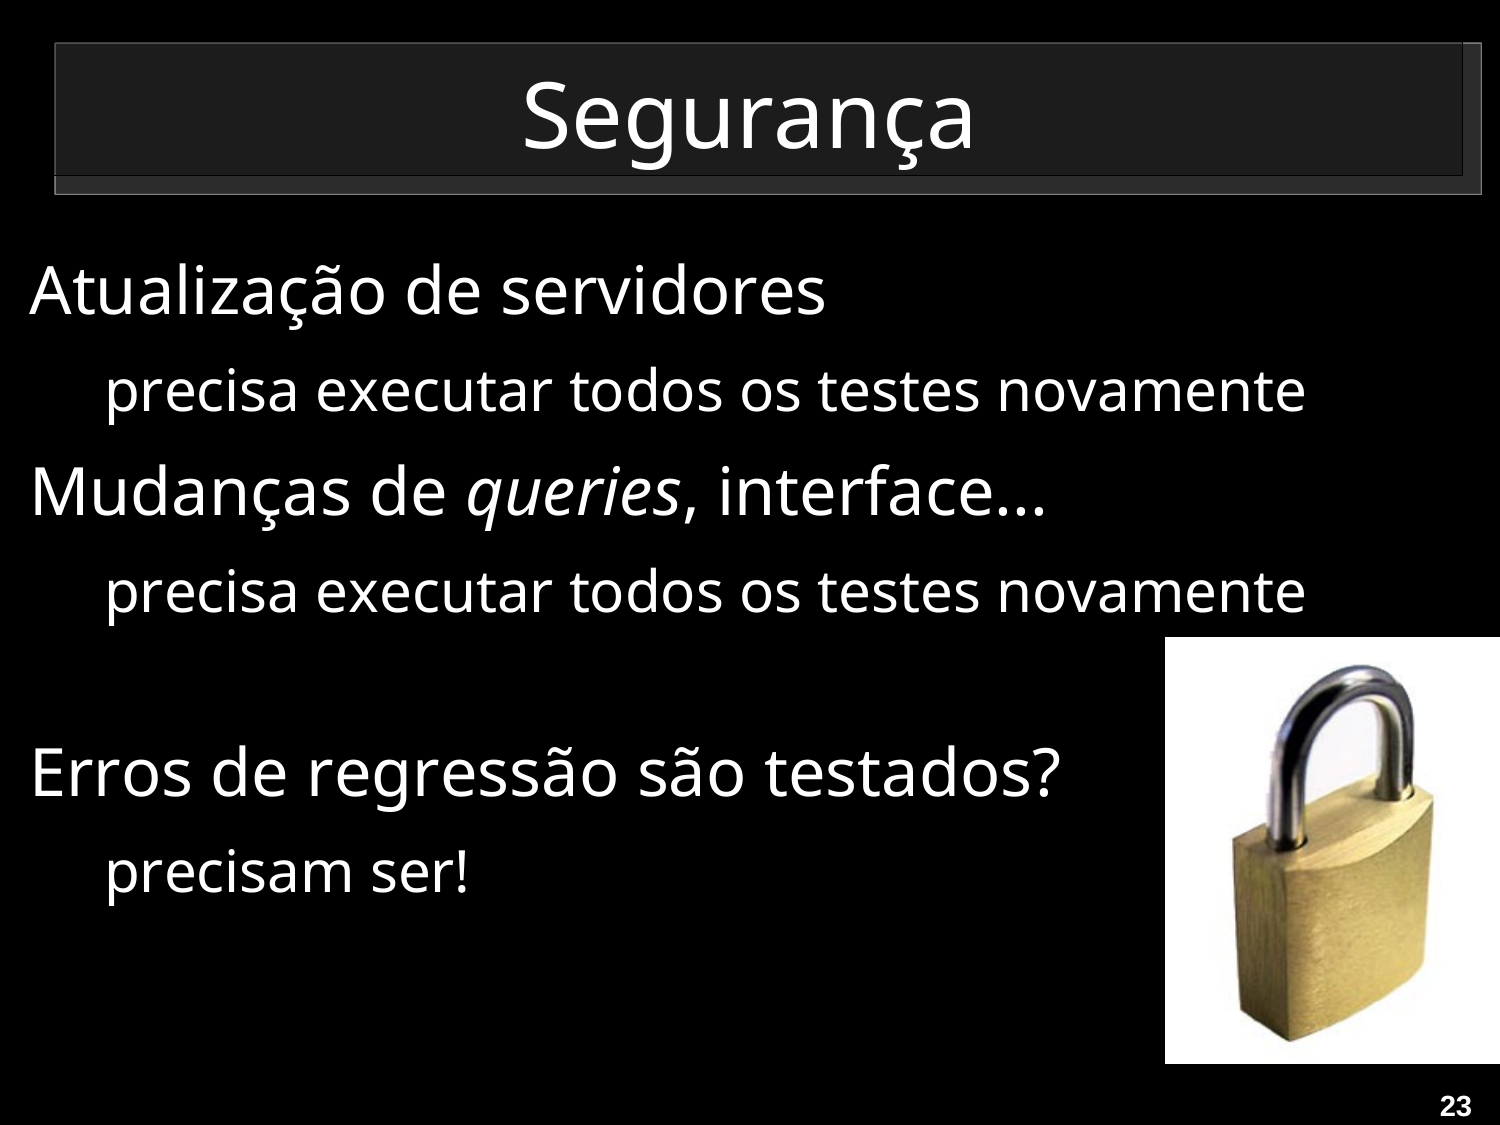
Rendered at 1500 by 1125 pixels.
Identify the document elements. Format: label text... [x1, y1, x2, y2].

list Atualização de servidores precisa executar todos os testes novamente Mudanças de queries, interface... precisa executar todos os testes novamente Erros de regressão são testados? precisam ser! [29, 243, 1470, 1031]
title Segurança [29, 38, 1470, 188]
picture [1165, 637, 1500, 1065]
